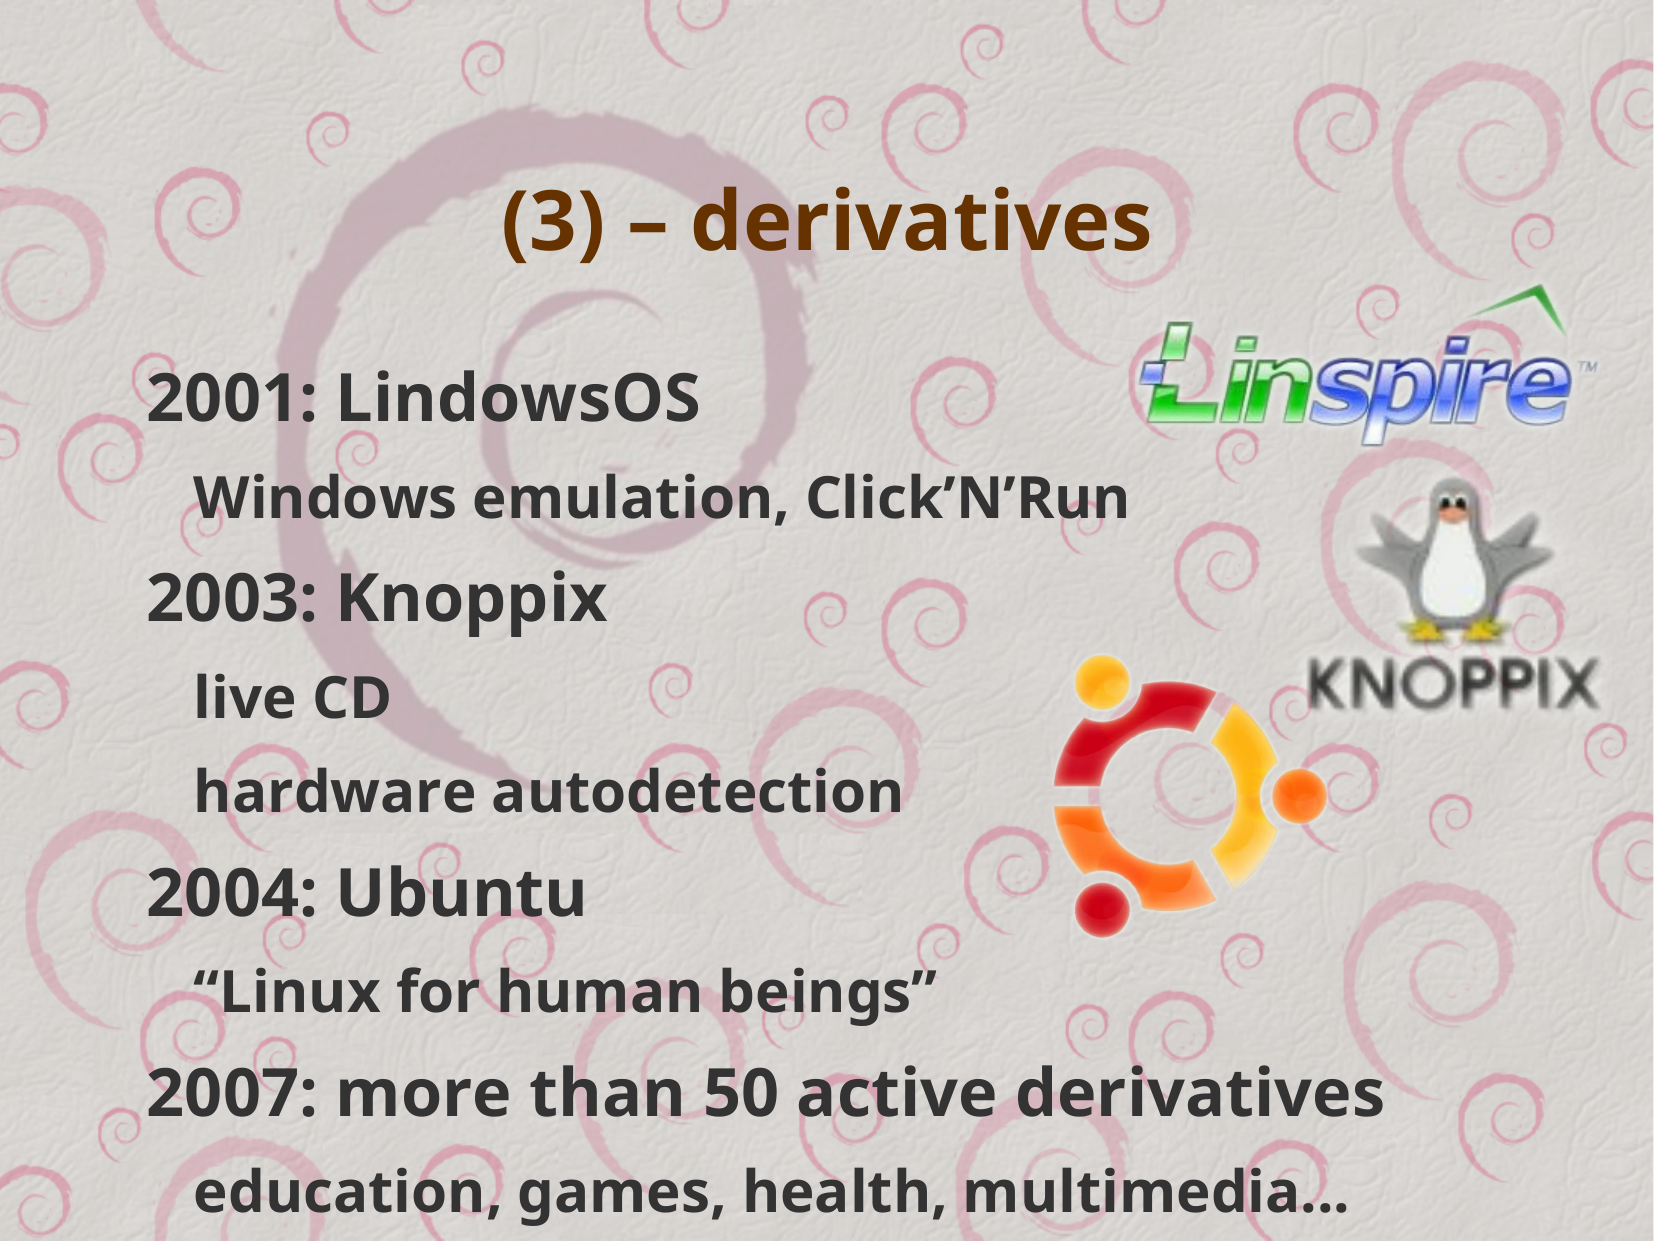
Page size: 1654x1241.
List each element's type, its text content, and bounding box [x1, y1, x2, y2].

title (3) – derivatives [121, 114, 1534, 322]
picture [0, 0, 1654, 1241]
list 2001: LindowsOS Windows emulation, Click’N’Run 2003: Knoppix live CD hardware autodetection 2004: Ubuntu “Linux for human beings” 2007: more than 50 active derivatives education, games, health, multimedia... [134, 350, 1516, 1133]
